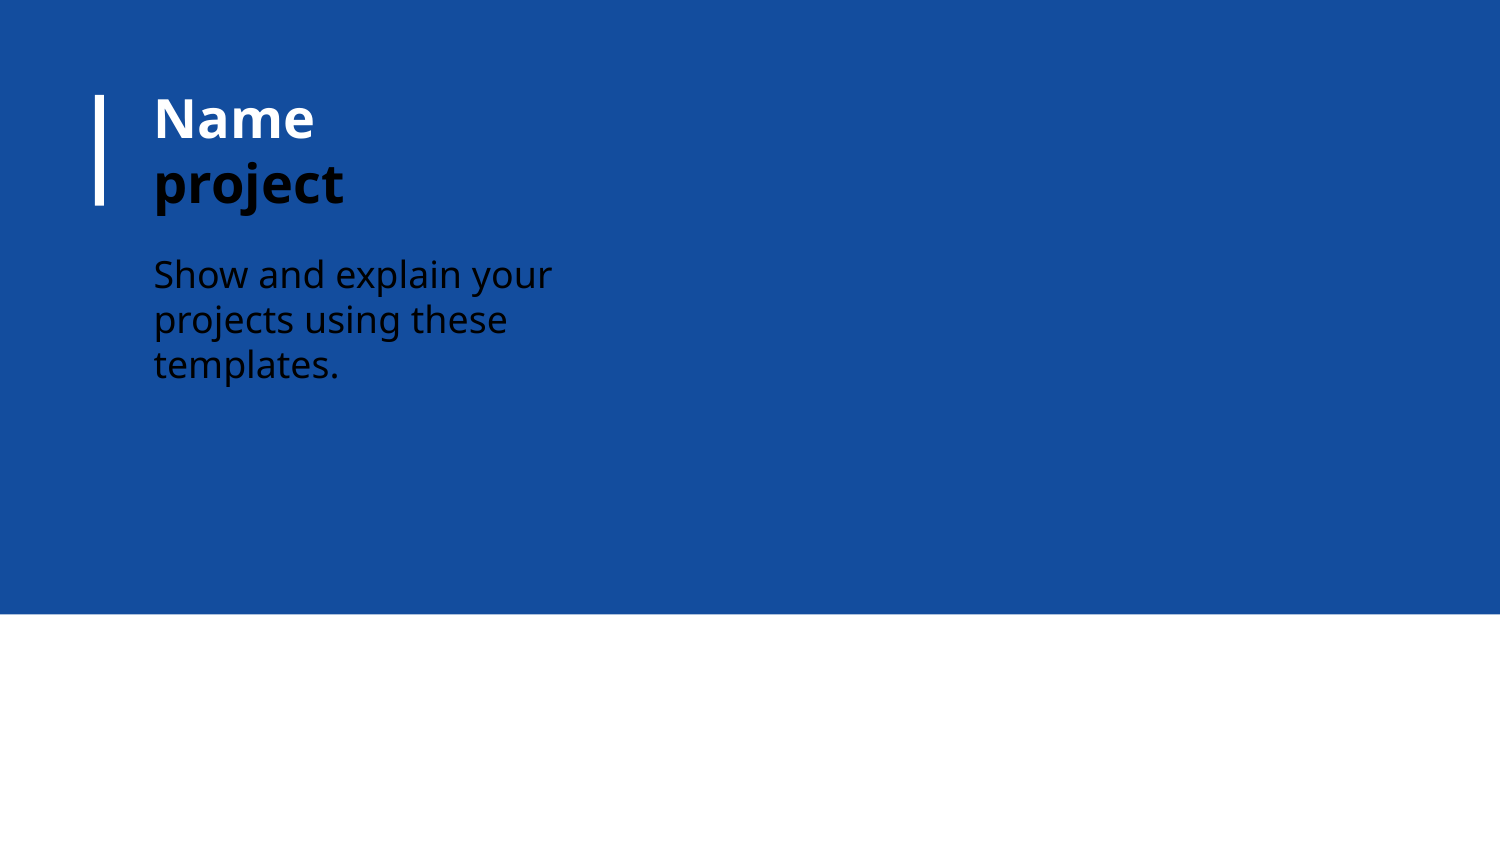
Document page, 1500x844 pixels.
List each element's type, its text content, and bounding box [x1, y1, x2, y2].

title Name project [138, 69, 668, 210]
list Show and explain your projects using these templates. [138, 235, 629, 808]
